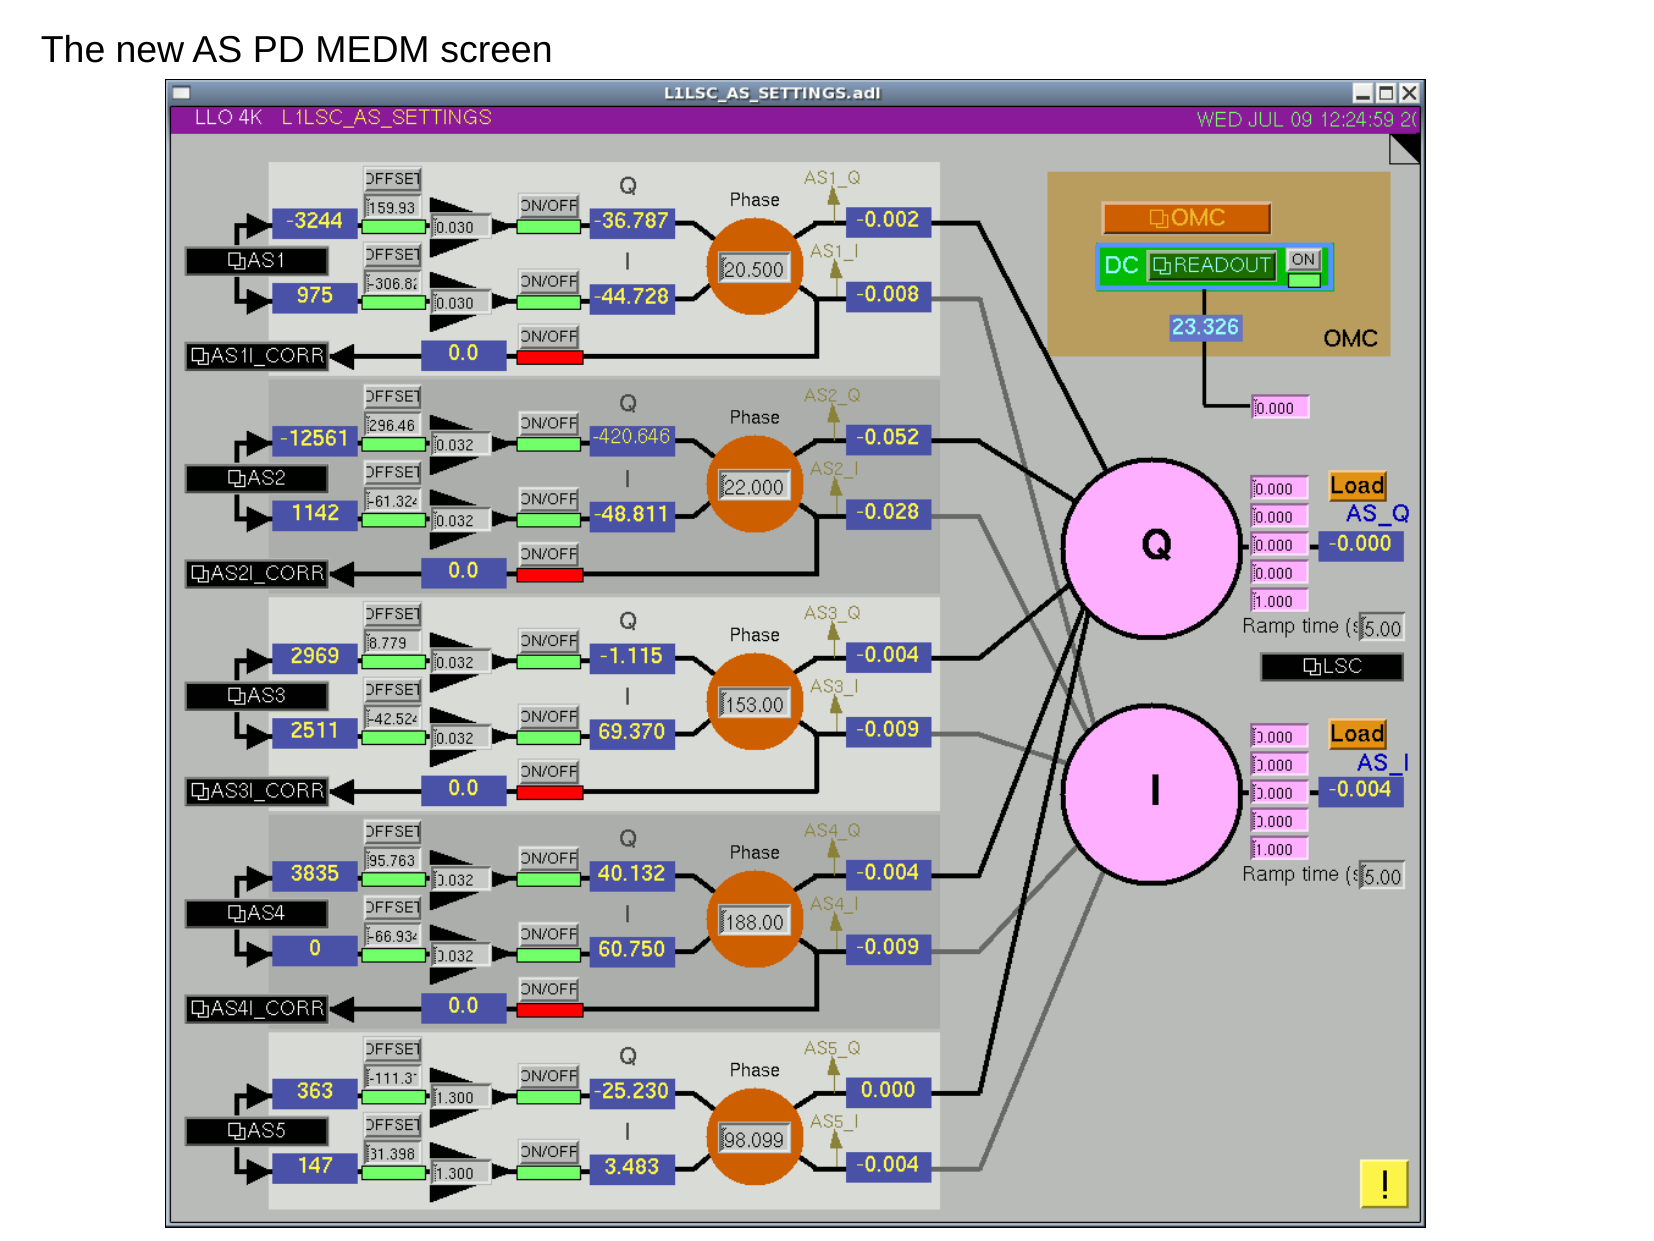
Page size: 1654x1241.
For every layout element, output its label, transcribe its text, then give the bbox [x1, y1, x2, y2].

picture [165, 79, 1426, 1228]
text_box The new AS PD MEDM screen [26, 21, 603, 78]
